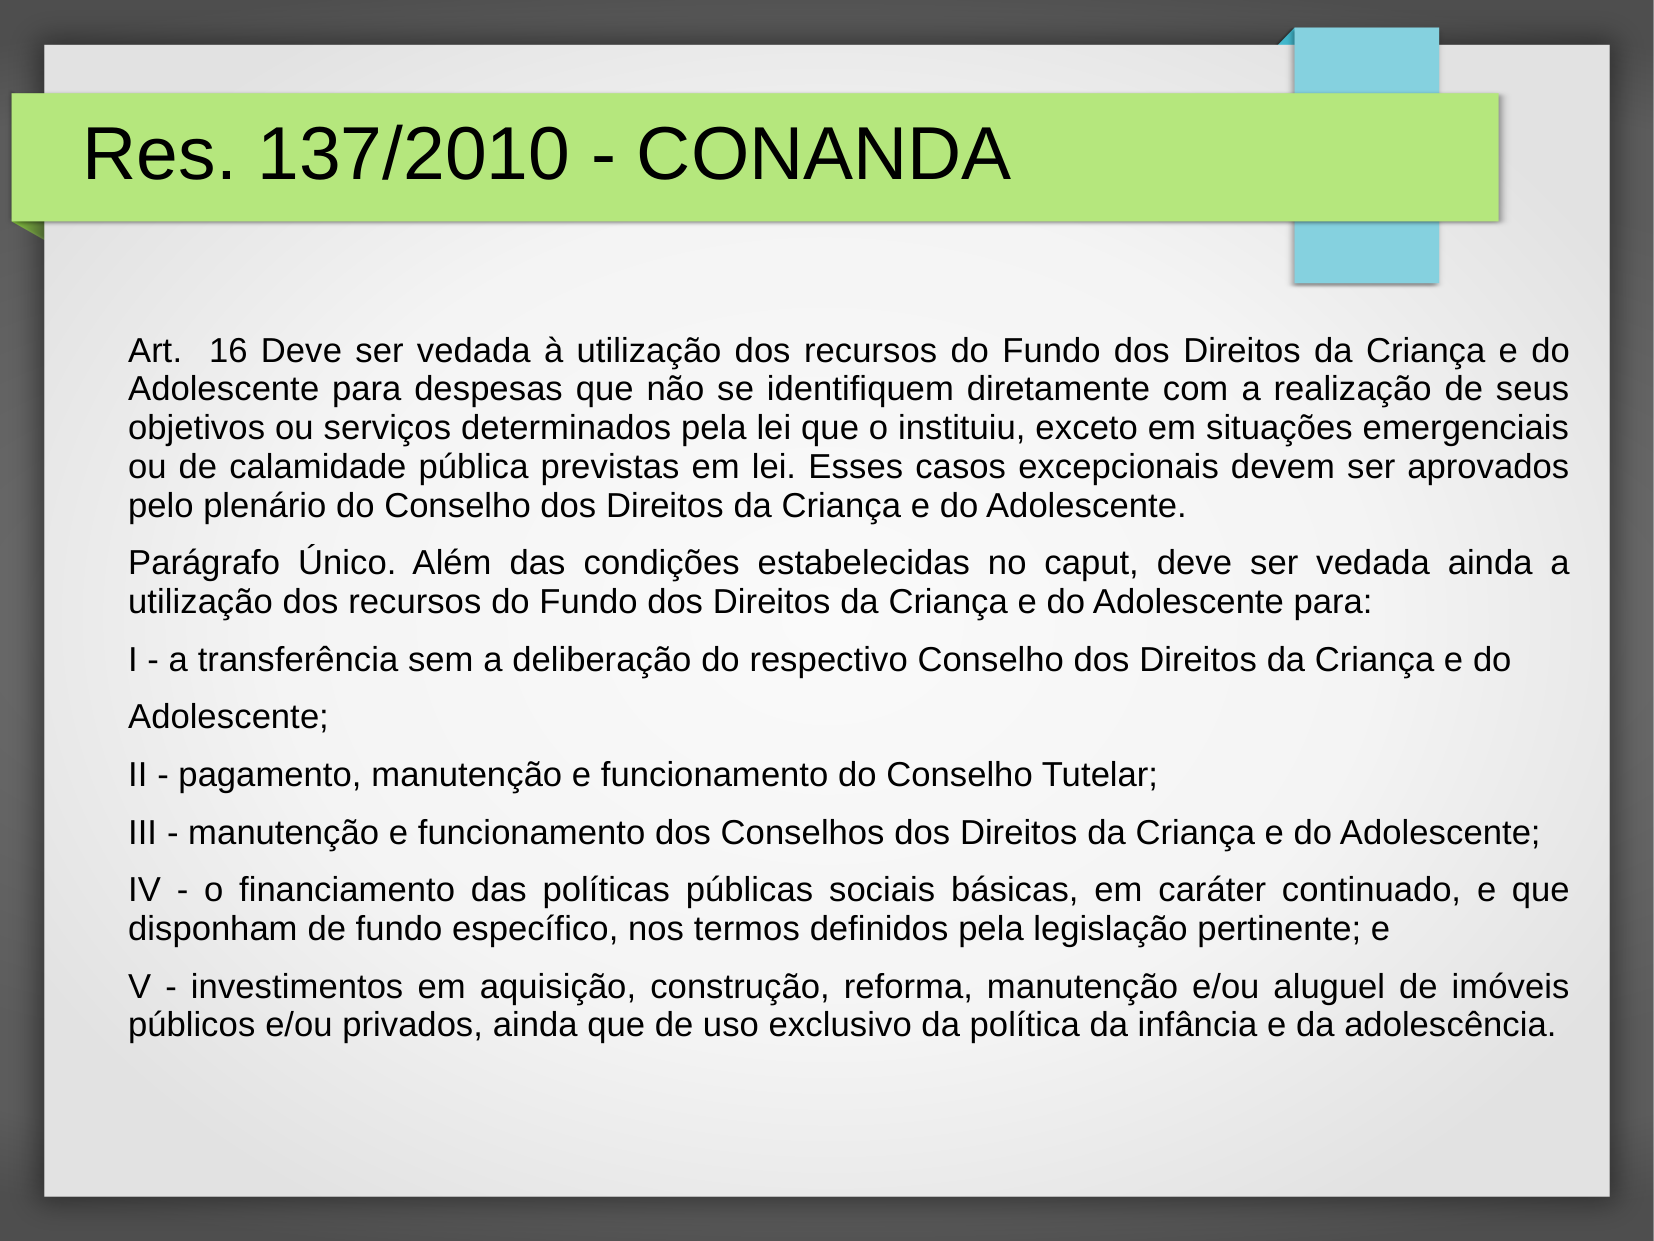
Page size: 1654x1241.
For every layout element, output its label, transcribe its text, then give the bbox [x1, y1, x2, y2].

picture [0, 0, 1654, 1241]
list Art. 16 Deve ser vedada à utilização dos recursos do Fundo dos Direitos da Criança e do Adolescente para despesas que não se identifiquem diretamente com a realização de seus objetivos ou serviços determinados pela lei que o instituiu, exceto em situações emergenciais ou de calamidade pública previstas em lei. Esses casos excepcionais devem ser aprovados pelo plenário do Conselho dos Direitos da Criança e do Adolescente. Parágrafo Único. Além das condições estabelecidas no caput, deve ser vedada ainda a utilização dos recursos do Fundo dos Direitos da Criança e do Adolescente para: I - a transferência sem a deliberação do respectivo Conselho dos Direitos da Criança e do Adolescente; II - pagamento, manutenção e funcionamento do Conselho Tutelar; III - manutenção e funcionamento dos Conselhos dos Direitos da Criança e do Adolescente; IV - o financiamento das políticas públicas sociais básicas, em caráter continuado, e que disponham de fundo específico, nos termos definidos pela legislação pertinente; e V - investimentos em aquisição, construção, reforma, manutenção e/ou aluguel de imóveis públicos e/ou privados, ainda que de uso exclusivo da política da infância e da adolescência. [82, 330, 1571, 1133]
title Res. 137/2010 - CONANDA [82, 94, 1264, 213]
